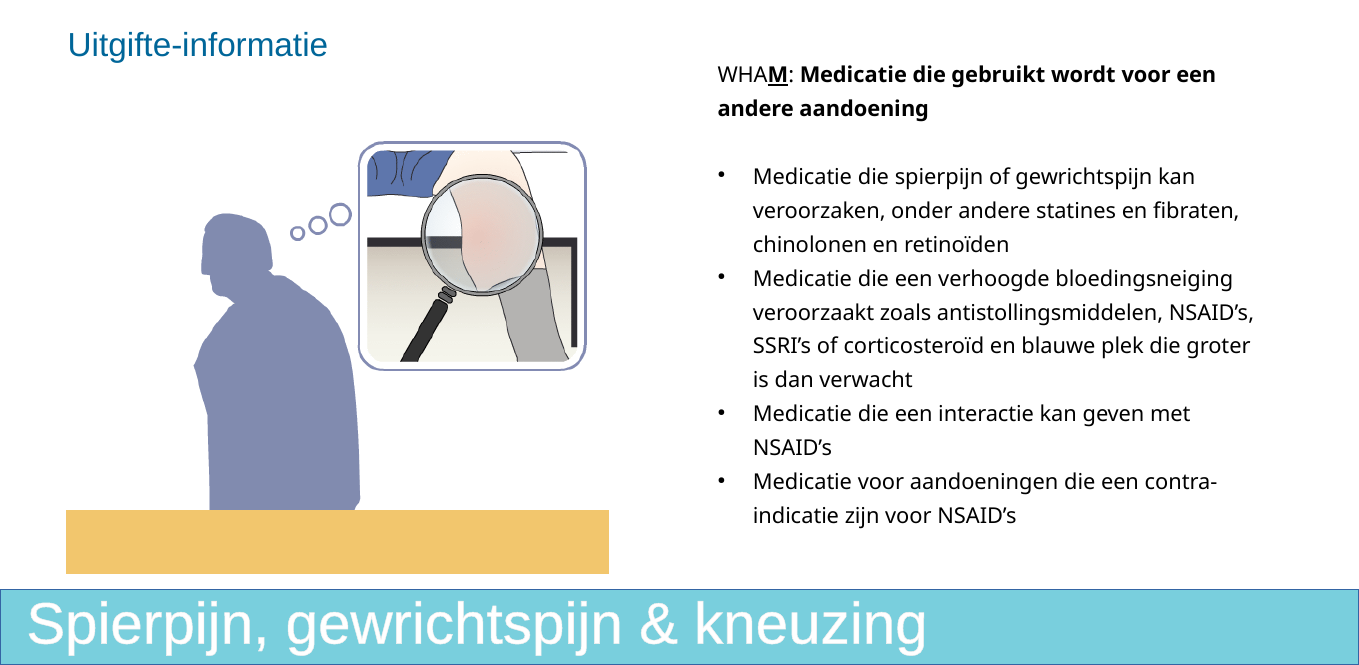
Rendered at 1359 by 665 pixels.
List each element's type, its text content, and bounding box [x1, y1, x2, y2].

text_box [0, 589, 1359, 665]
picture [66, 118, 609, 574]
text_box WHAM: Medicatie die gebruikt wordt voor een andere aandoening Medicatie die spierpijn of gewrichtspijn kan veroorzaken, onder andere statines en fibraten, chinolonen en retinoïden Medicatie die een verhoogde bloedingsneiging veroorzaakt zoals antistollingsmiddelen, NSAID’s, SSRI’s of corticosteroïd en blauwe plek die groter is dan verwacht Medicatie die een interactie kan geven met NSAID’s Medicatie voor aandoeningen die een contra-indicatie zijn voor NSAID’s [702, 101, 1279, 492]
title Spierpijn, gewrichtspijn & kneuzing [26, 590, 1229, 665]
title Uitgifte-informatie [67, 26, 1291, 101]
